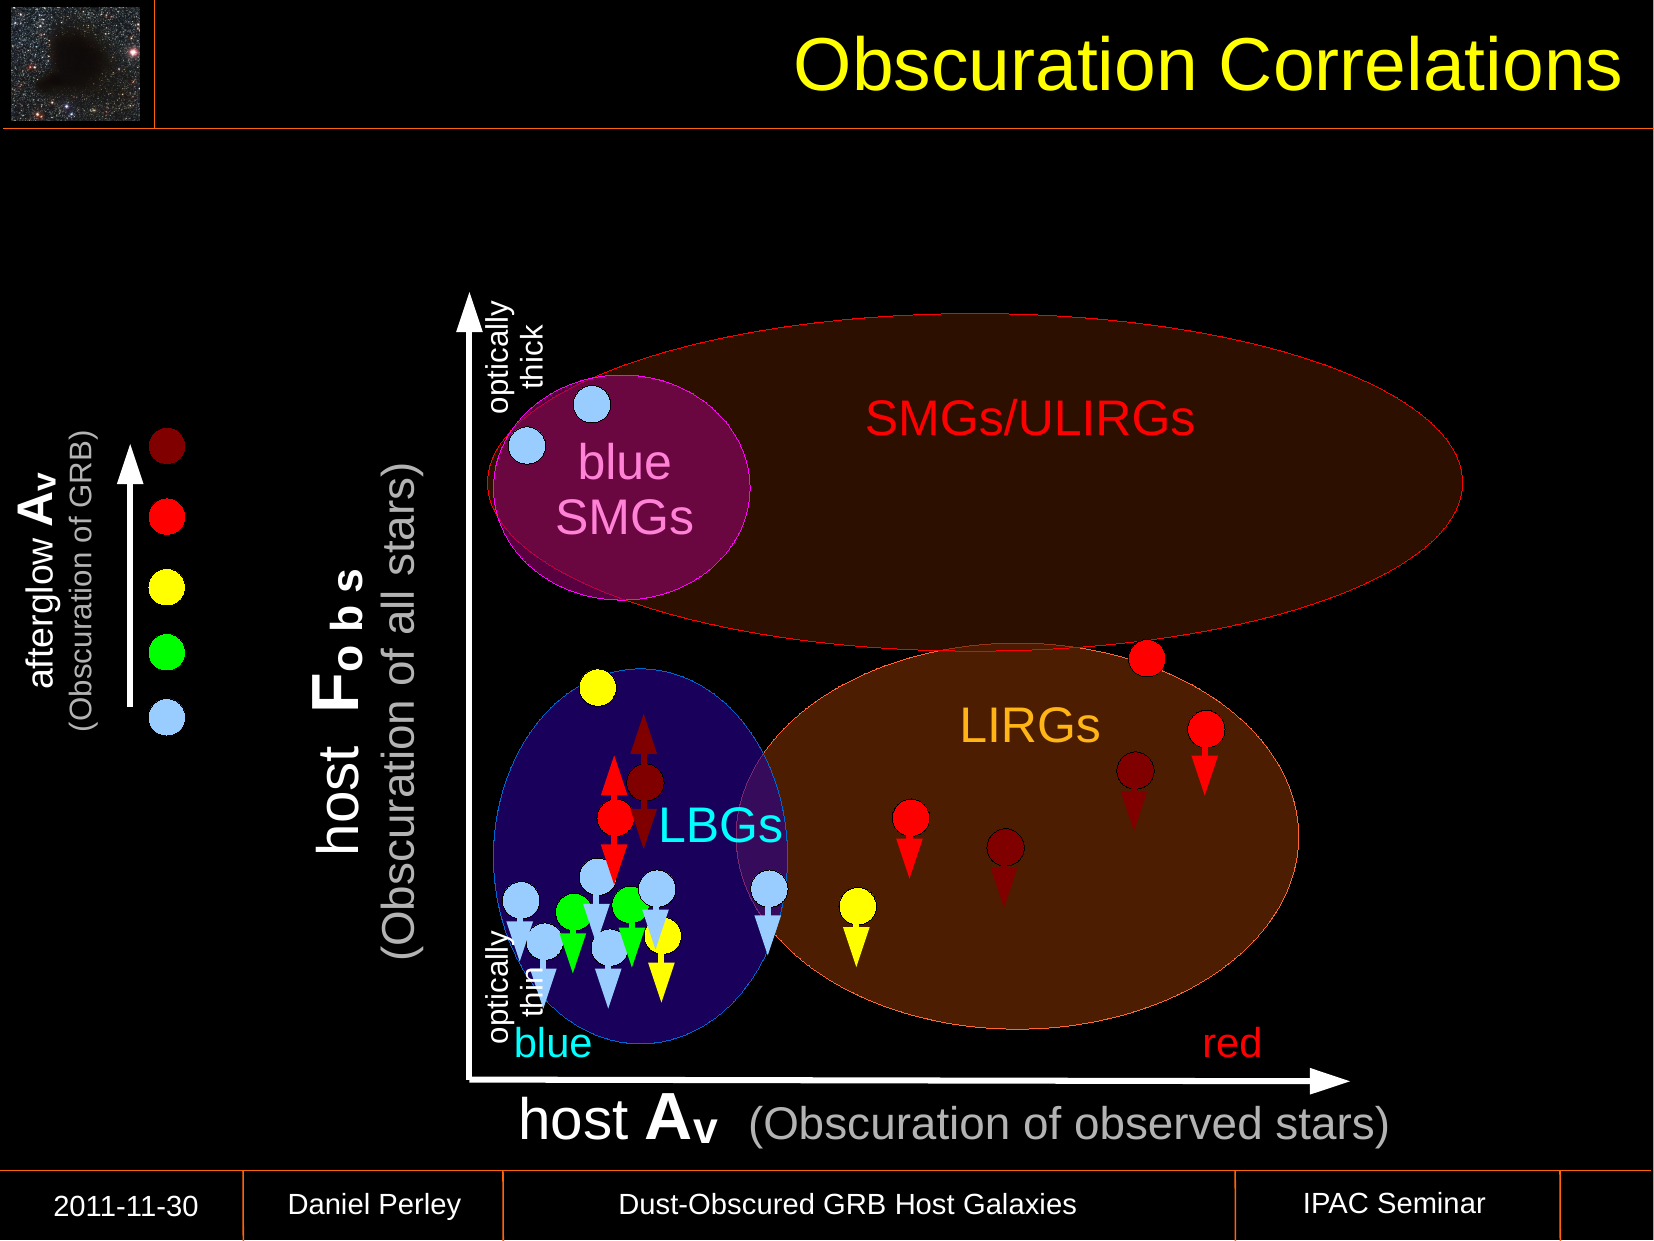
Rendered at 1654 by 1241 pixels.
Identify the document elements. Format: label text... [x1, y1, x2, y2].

text_box blue red [487, 1012, 1313, 1074]
text_box [1187, 710, 1226, 748]
text_box host Fo b s (Obscuration of all stars) [290, 307, 478, 1117]
text_box [148, 698, 186, 737]
text_box optically optically thin thick [472, 242, 557, 1068]
picture [11, 7, 140, 121]
text_box host Av (Obscuration of observed stars) [483, 1071, 1426, 1179]
text_box [147, 568, 186, 606]
text_box [147, 633, 186, 671]
text_box [148, 427, 186, 465]
text_box afterglow Av (Obscuration of GRB) [0, 225, 119, 938]
text_box [557, 668, 1299, 1012]
text_box SMGs/ULIRGs [805, 382, 1256, 454]
text_box LIRGs [805, 689, 1256, 761]
title Obscuration Correlations [594, 21, 1624, 108]
text_box [148, 497, 186, 536]
text_box LBGs [643, 789, 820, 861]
text_box blue SMGs [557, 426, 751, 553]
text_box [557, 313, 1463, 689]
